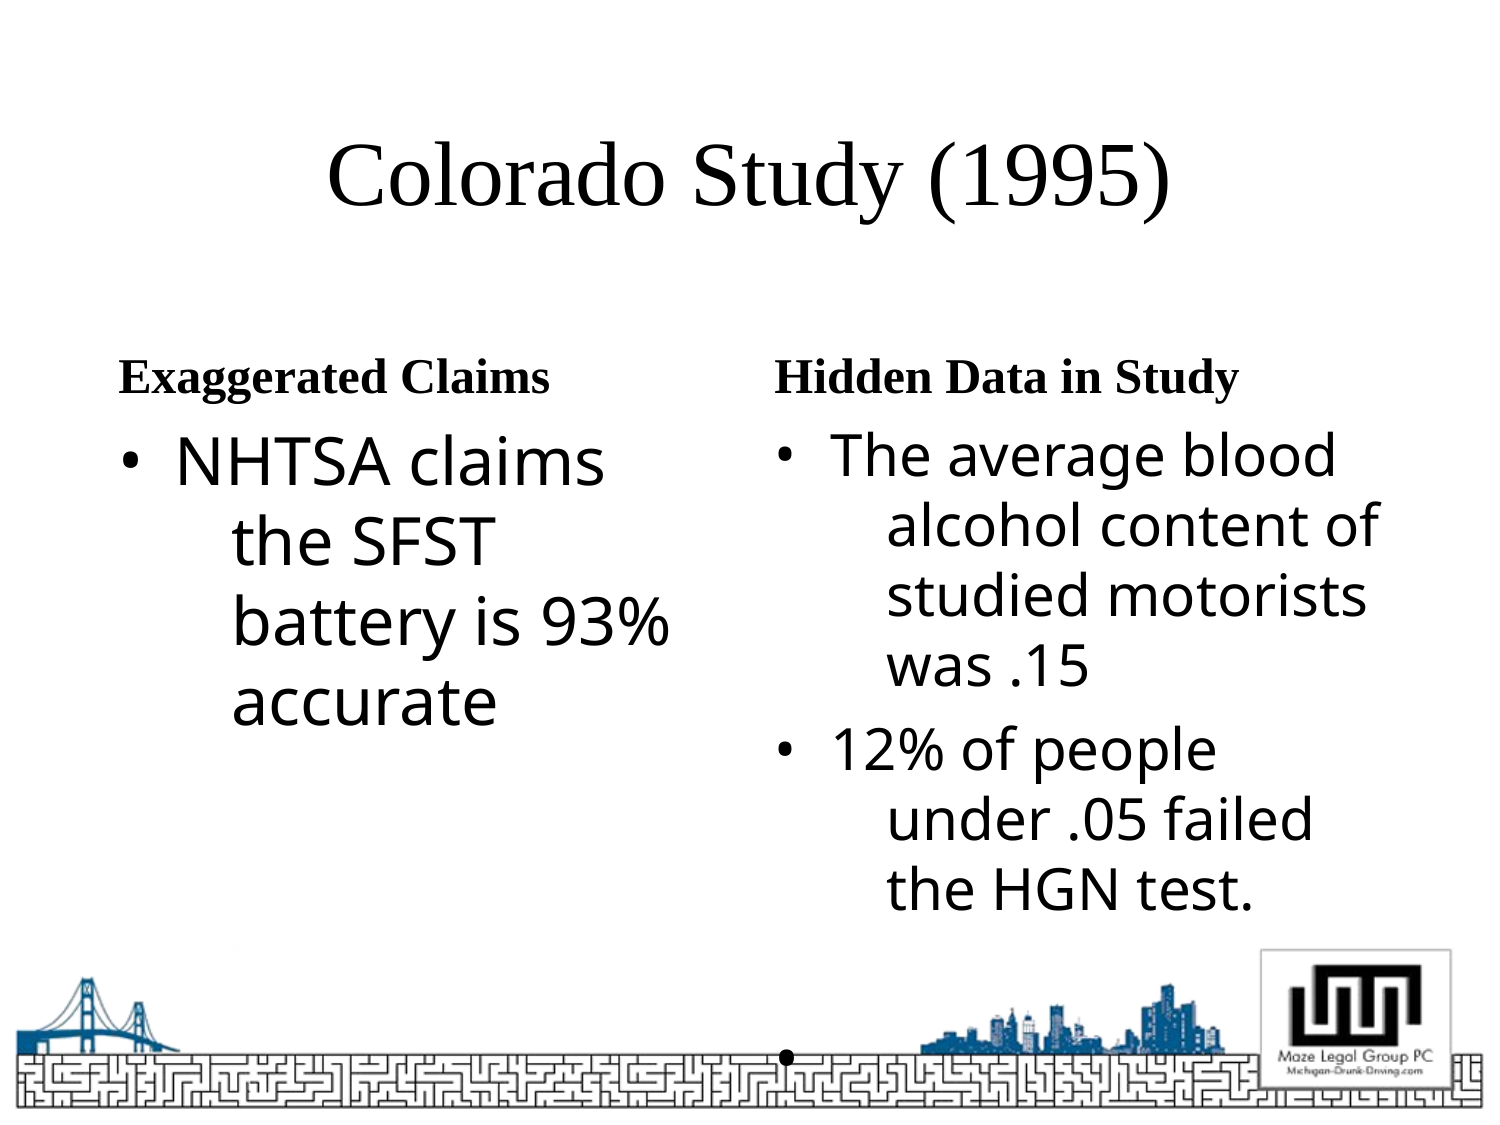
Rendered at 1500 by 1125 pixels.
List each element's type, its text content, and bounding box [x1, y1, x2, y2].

list Hidden Data in Study [759, 275, 1398, 410]
list The average blood alcohol content of studied motorists was .15 12% of people under .05 failed the HGN test. [759, 410, 1398, 1016]
title Colorado Study (1995) [103, 59, 1398, 278]
list Exaggerated Claims [103, 275, 739, 410]
list NHTSA claims the SFST battery is 93% accurate [103, 410, 739, 1016]
